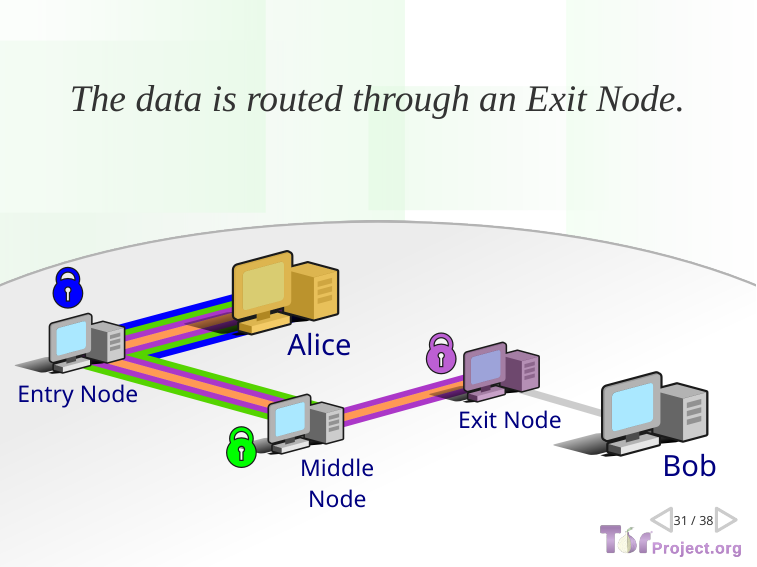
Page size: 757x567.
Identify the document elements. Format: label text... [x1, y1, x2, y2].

text_box Middle Node [253, 444, 422, 488]
text_box [651, 508, 672, 532]
picture [0, 0, 757, 567]
text_box Exit Node [426, 396, 595, 440]
text_box Alice [263, 317, 376, 368]
text_box Entry Node [0, 371, 162, 414]
text_box Bob [633, 438, 747, 489]
text_box [716, 508, 737, 532]
text_box 61 / 38 [618, 504, 756, 555]
text_box The data is routed through an Exit Node. [0, 70, 756, 127]
